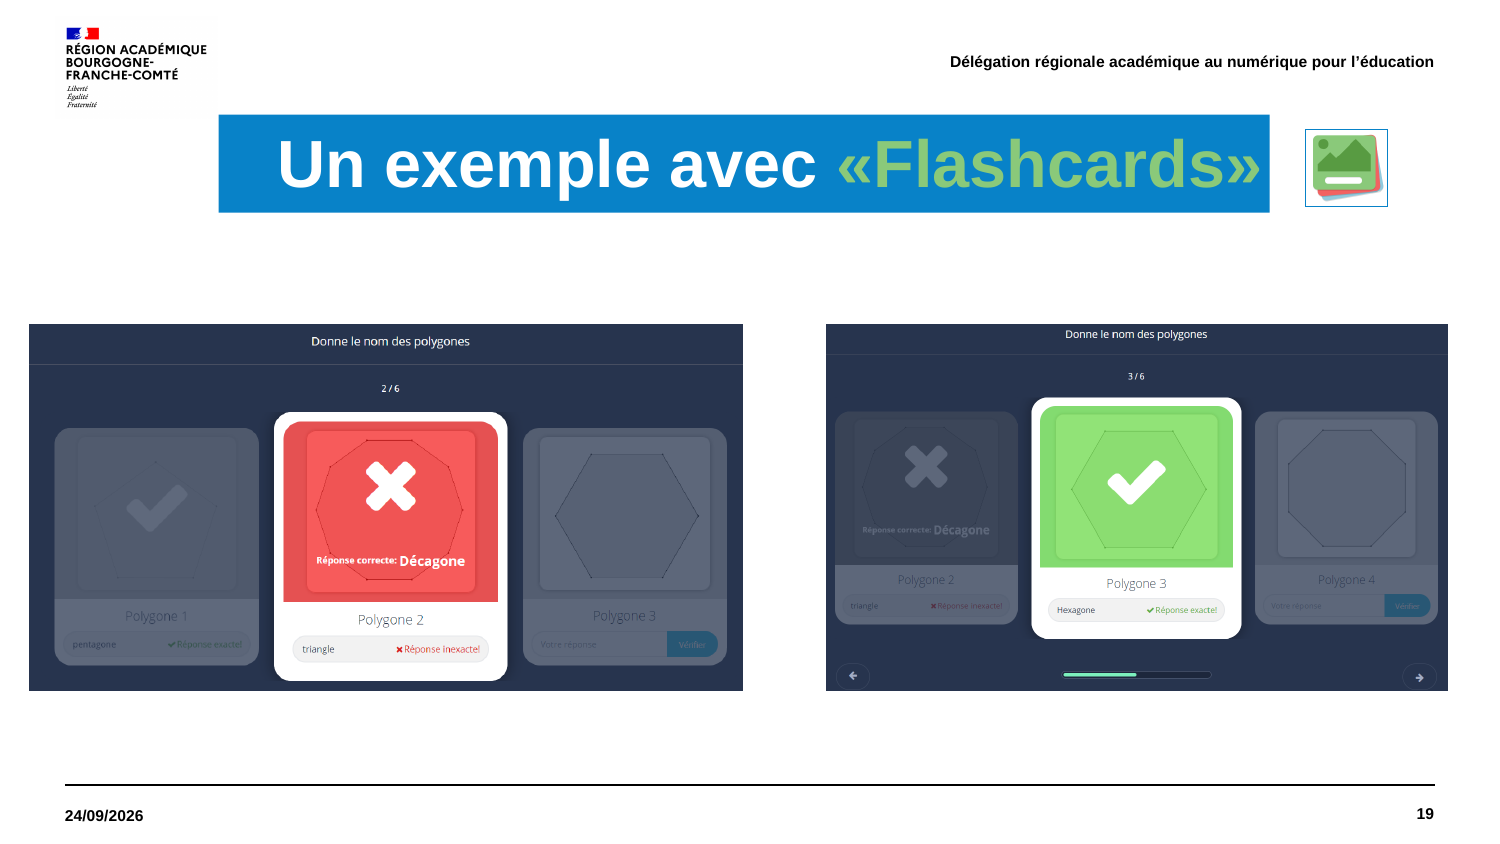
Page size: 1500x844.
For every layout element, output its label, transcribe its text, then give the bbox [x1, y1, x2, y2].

picture [1305, 129, 1388, 207]
picture [55, 16, 218, 119]
text_box Délégation régionale académique au numérique pour l’éducation [944, 32, 1435, 91]
picture [29, 324, 743, 691]
text_box 03/02/2022 [64, 787, 245, 843]
text_box Un exemple avec «Flashcards» [218, 114, 1270, 213]
picture [826, 324, 1448, 691]
text_box <numéro> [1213, 784, 1435, 843]
